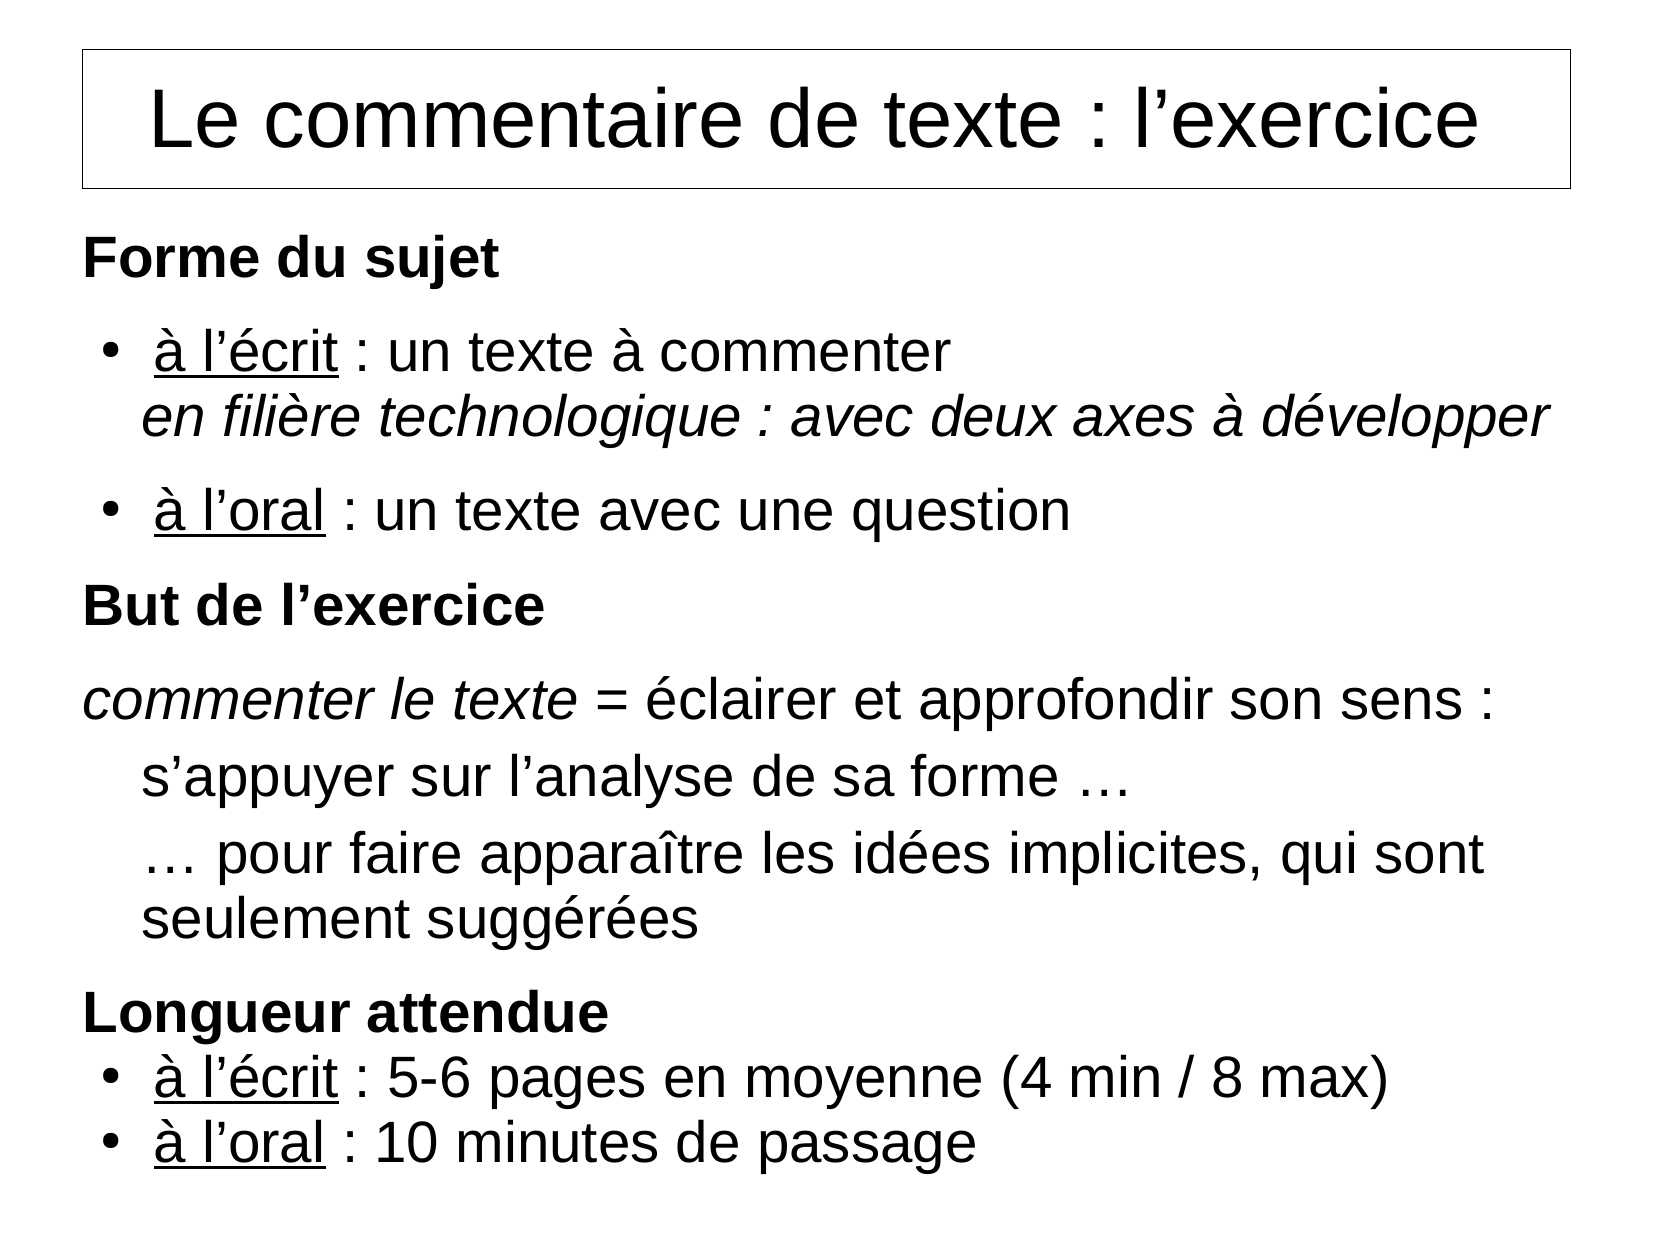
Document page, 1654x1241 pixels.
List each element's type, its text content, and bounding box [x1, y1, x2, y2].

list Forme du sujet à l’écrit : un texte à commenter en filière technologique : avec deux axes à développer à l’oral : un texte avec une question But de l’exercice commenter le texte = éclairer et approfondir son sens : s’appuyer sur l’analyse de sa forme … … pour faire apparaître les idées implicites, qui sont seulement suggérées Longueur attendue à l’écrit : 5-6 pages en moyenne (4 min / 8 max) à l’oral : 10 minutes de passage [82, 224, 1571, 1207]
title Le commentaire de texte : l’exercice [82, 49, 1571, 189]
